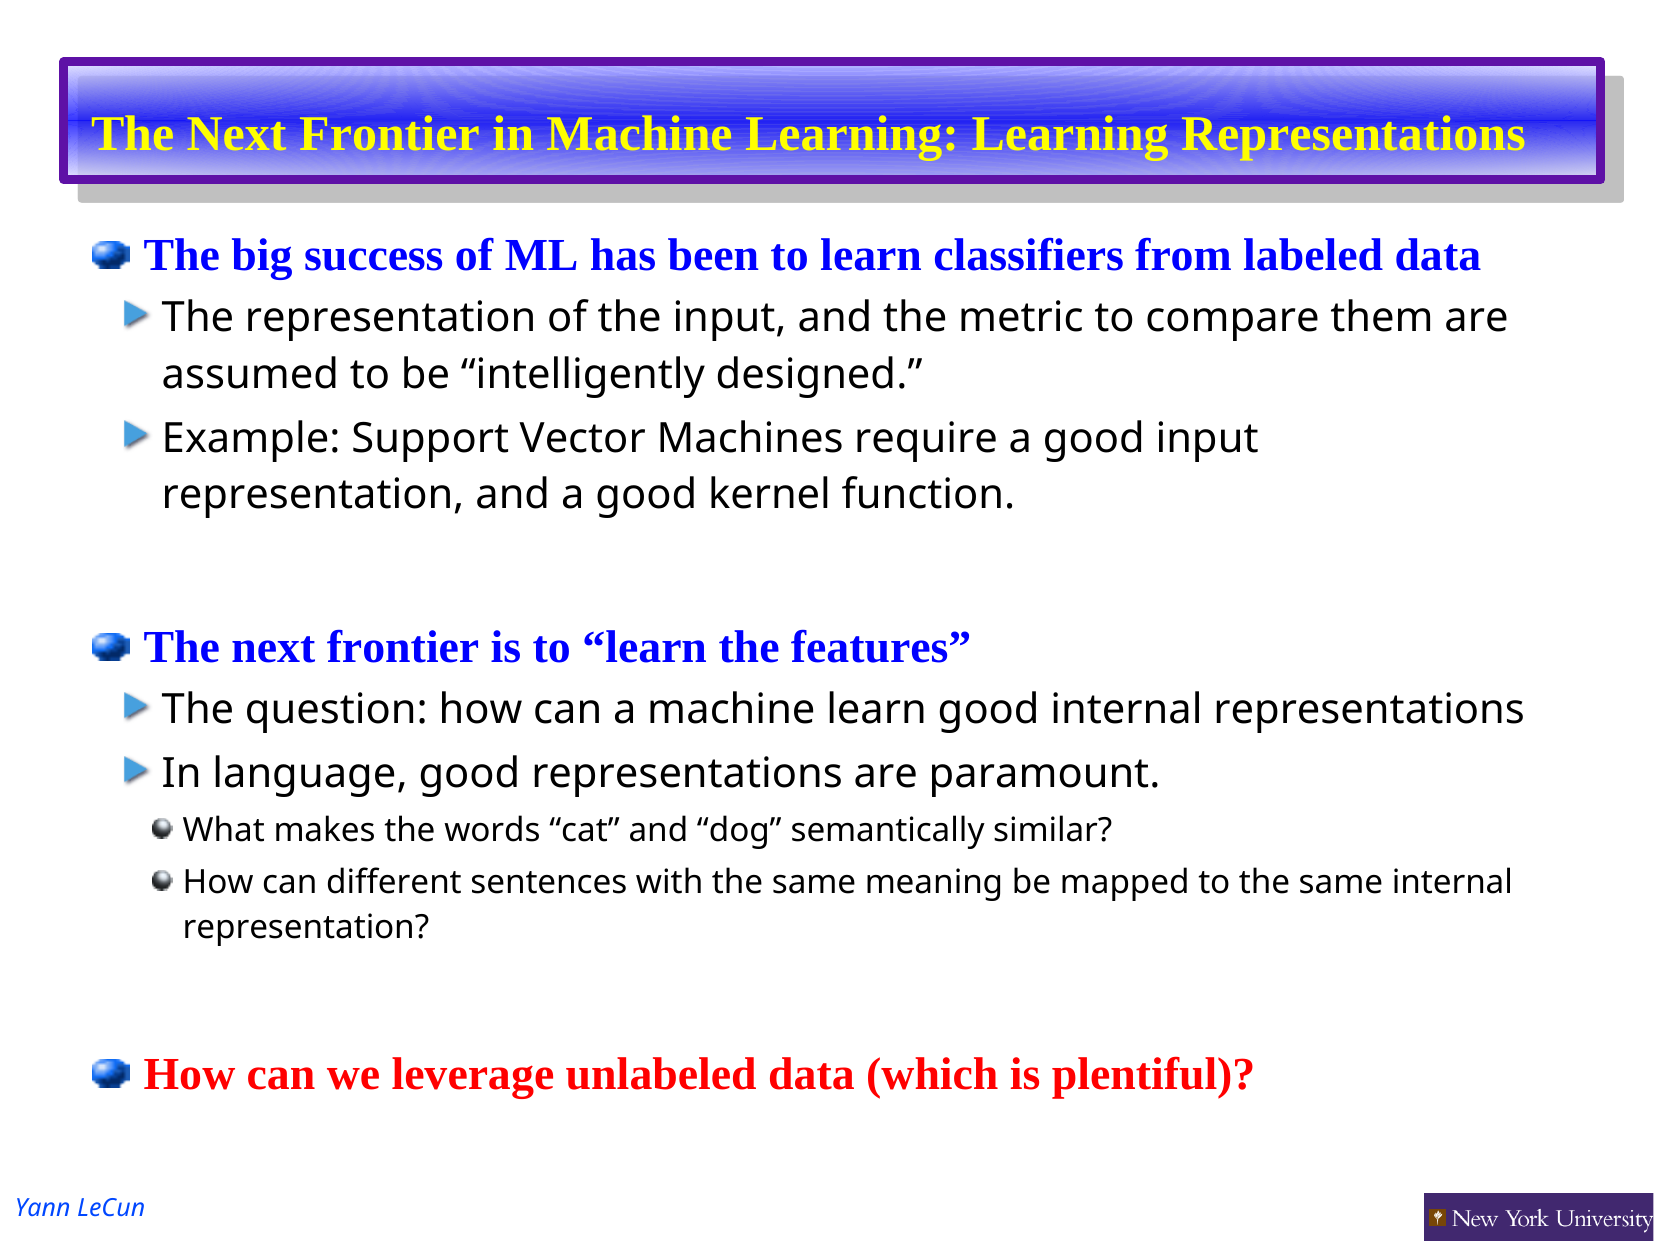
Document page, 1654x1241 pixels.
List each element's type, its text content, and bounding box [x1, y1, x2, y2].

picture [1424, 1193, 1654, 1241]
list The big success of ML has been to learn classifiers from labeled data The representation of the input, and the metric to compare them are assumed to be “intelligently designed.” Example: Support Vector Machines require a good input representation, and a good kernel function. The next frontier is to “learn the features” The question: how can a machine learn good internal representations In language, good representations are paramount. What makes the words “cat” and “dog” semantically similar? How can different sentences with the same meaning be mapped to the same internal representation? How can we leverage unlabeled data (which is plentiful)? [92, 229, 1556, 1163]
title The Next Frontier in Machine Learning: Learning Representations [63, 61, 1601, 180]
